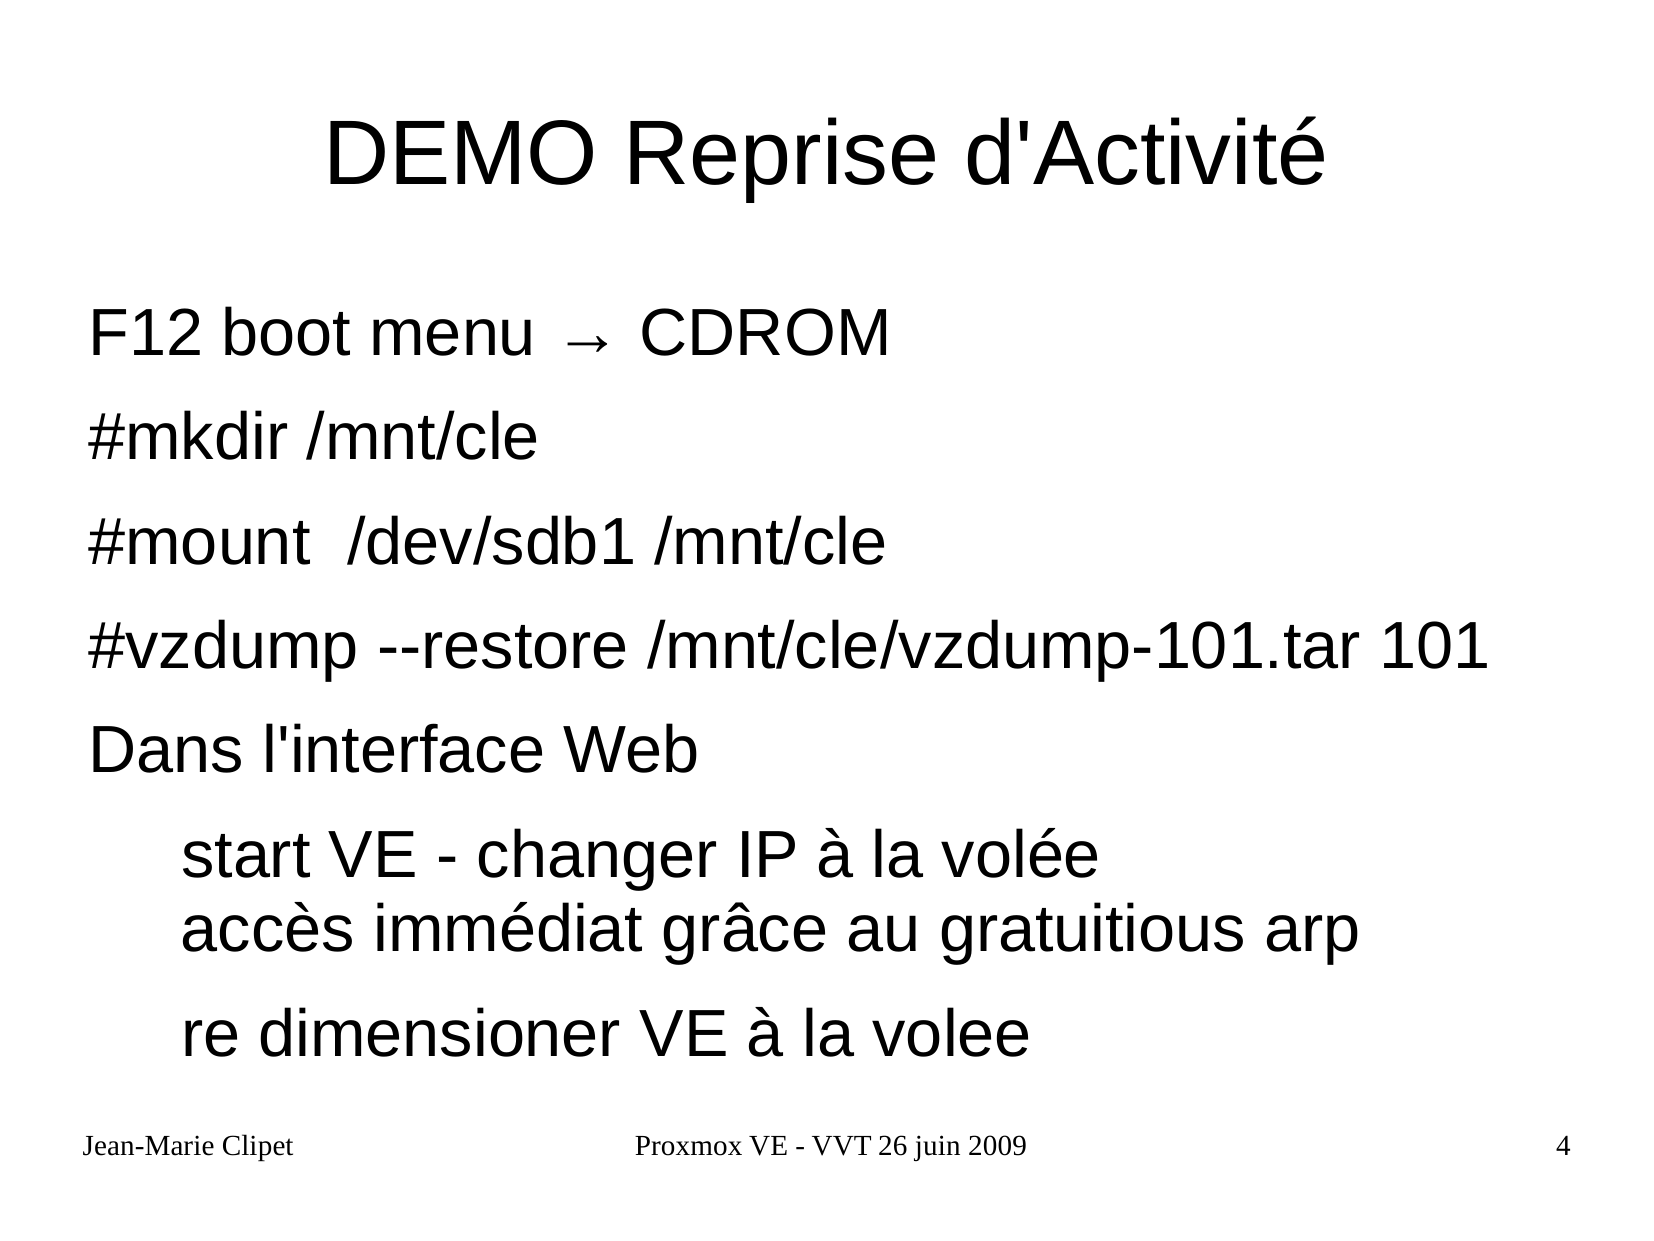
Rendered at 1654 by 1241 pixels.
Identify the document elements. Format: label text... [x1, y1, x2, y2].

list F12 boot menu → CDROM #mkdir /mnt/cle #mount /dev/sdb1 /mnt/cle #vzdump --restore /mnt/cle/vzdump-101.tar 101 Dans l'interface Web start VE - changer IP à la volée accès immédiat grâce au gratuitious arp re dimensioner VE à la volee [88, 295, 1577, 1099]
title DEMO Reprise d'Activité [82, 56, 1571, 250]
